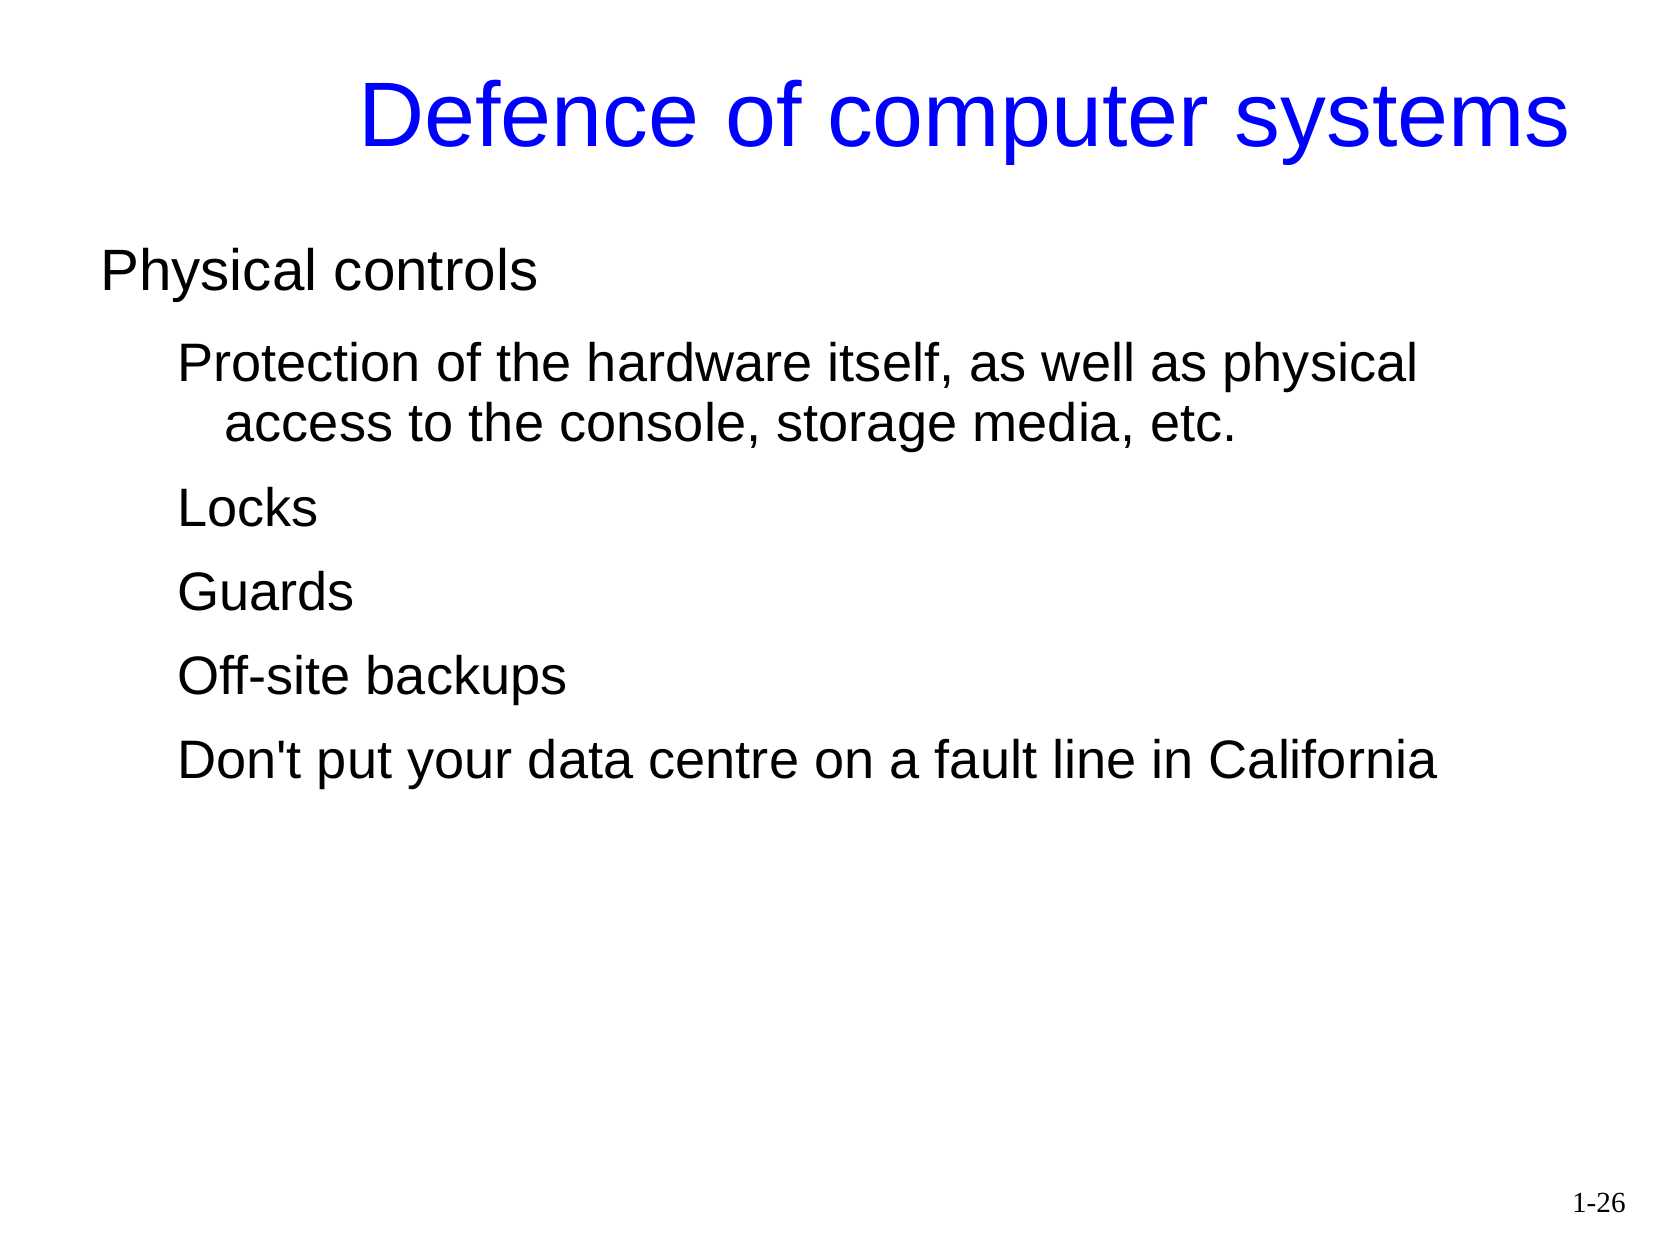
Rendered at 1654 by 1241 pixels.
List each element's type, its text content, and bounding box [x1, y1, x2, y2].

title Defence of computer systems [84, 18, 1573, 211]
list Physical controls Protection of the hardware itself, as well as physical access to the console, storage media, etc. Locks Guards Off-site backups Don't put your data centre on a fault line in California [82, 237, 1571, 1156]
